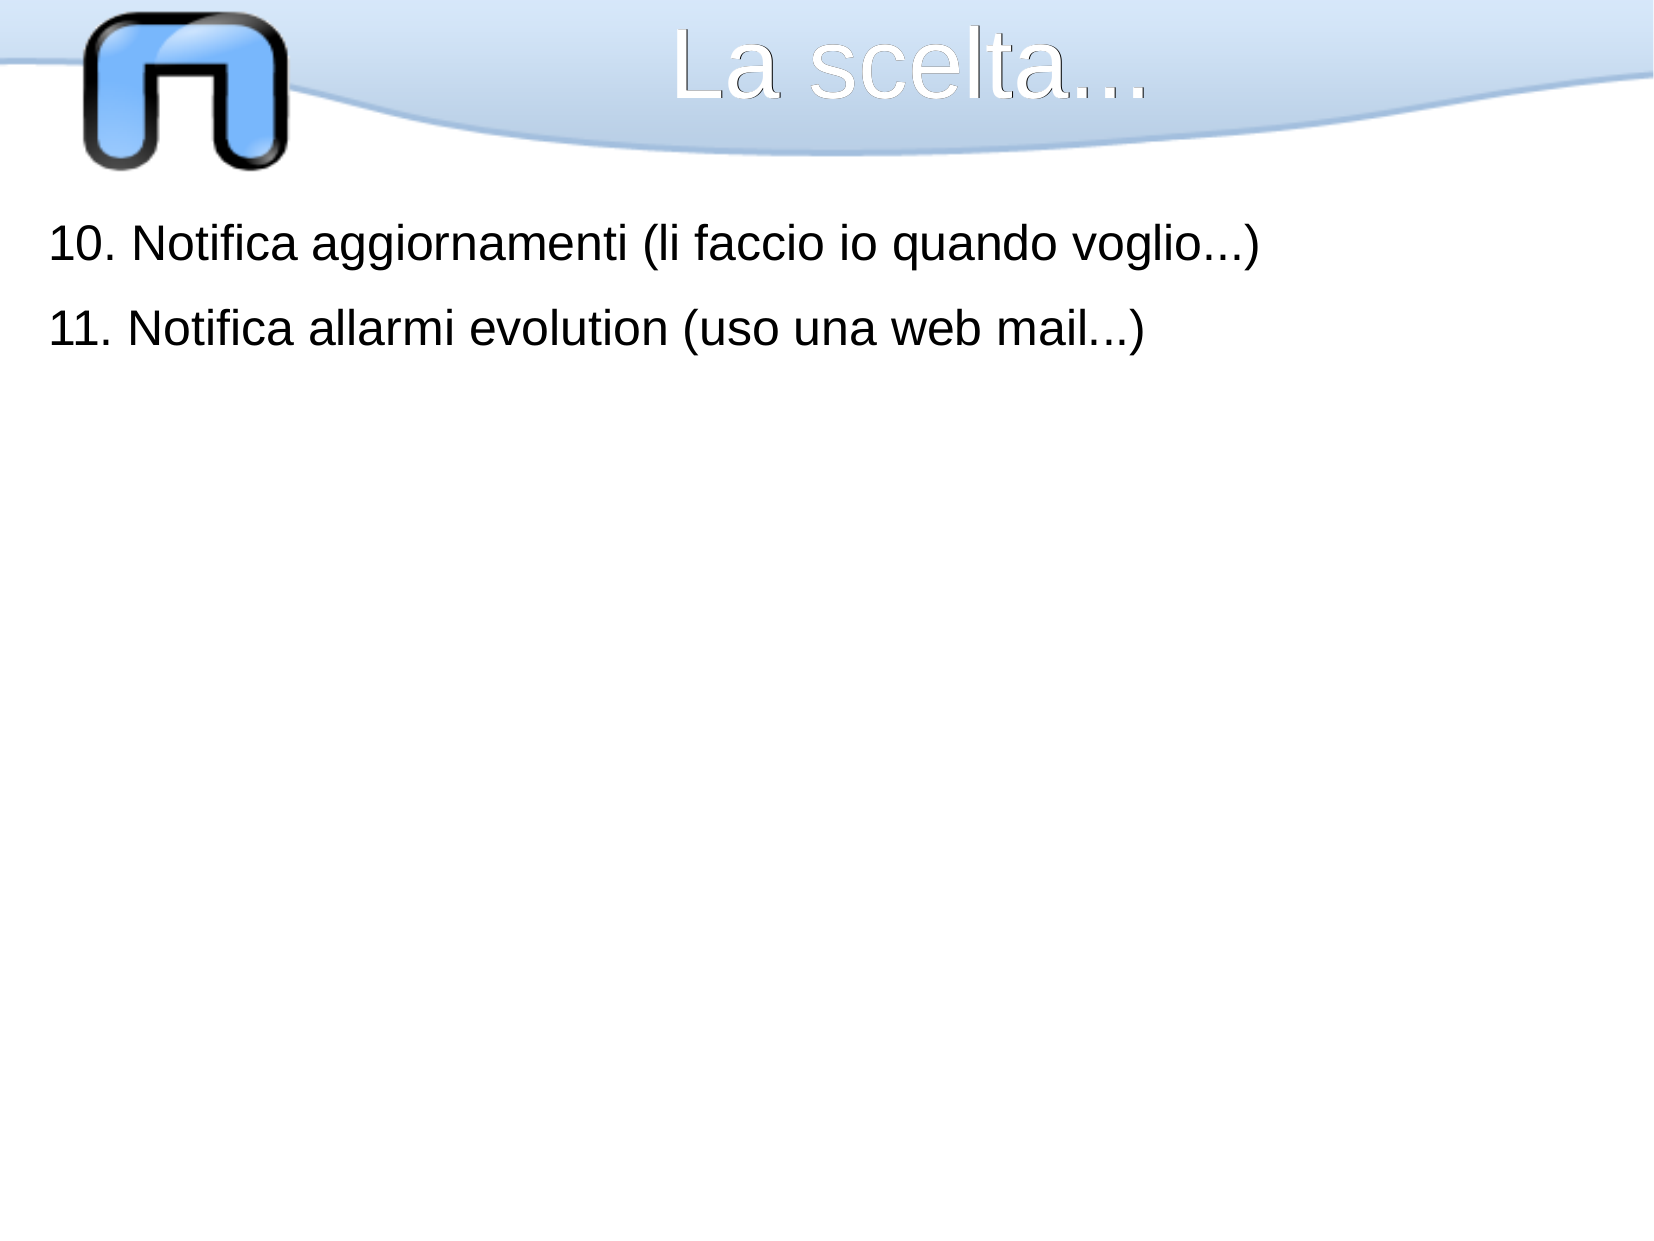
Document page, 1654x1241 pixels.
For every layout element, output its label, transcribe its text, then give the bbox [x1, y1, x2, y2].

text_box La scelta... [325, 0, 1498, 140]
picture [0, 0, 1654, 209]
list 10. Notifica aggiornamenti (li faccio io quando voglio...) 11. Notifica allarmi evolution (uso una web mail...) [0, 209, 1654, 1241]
